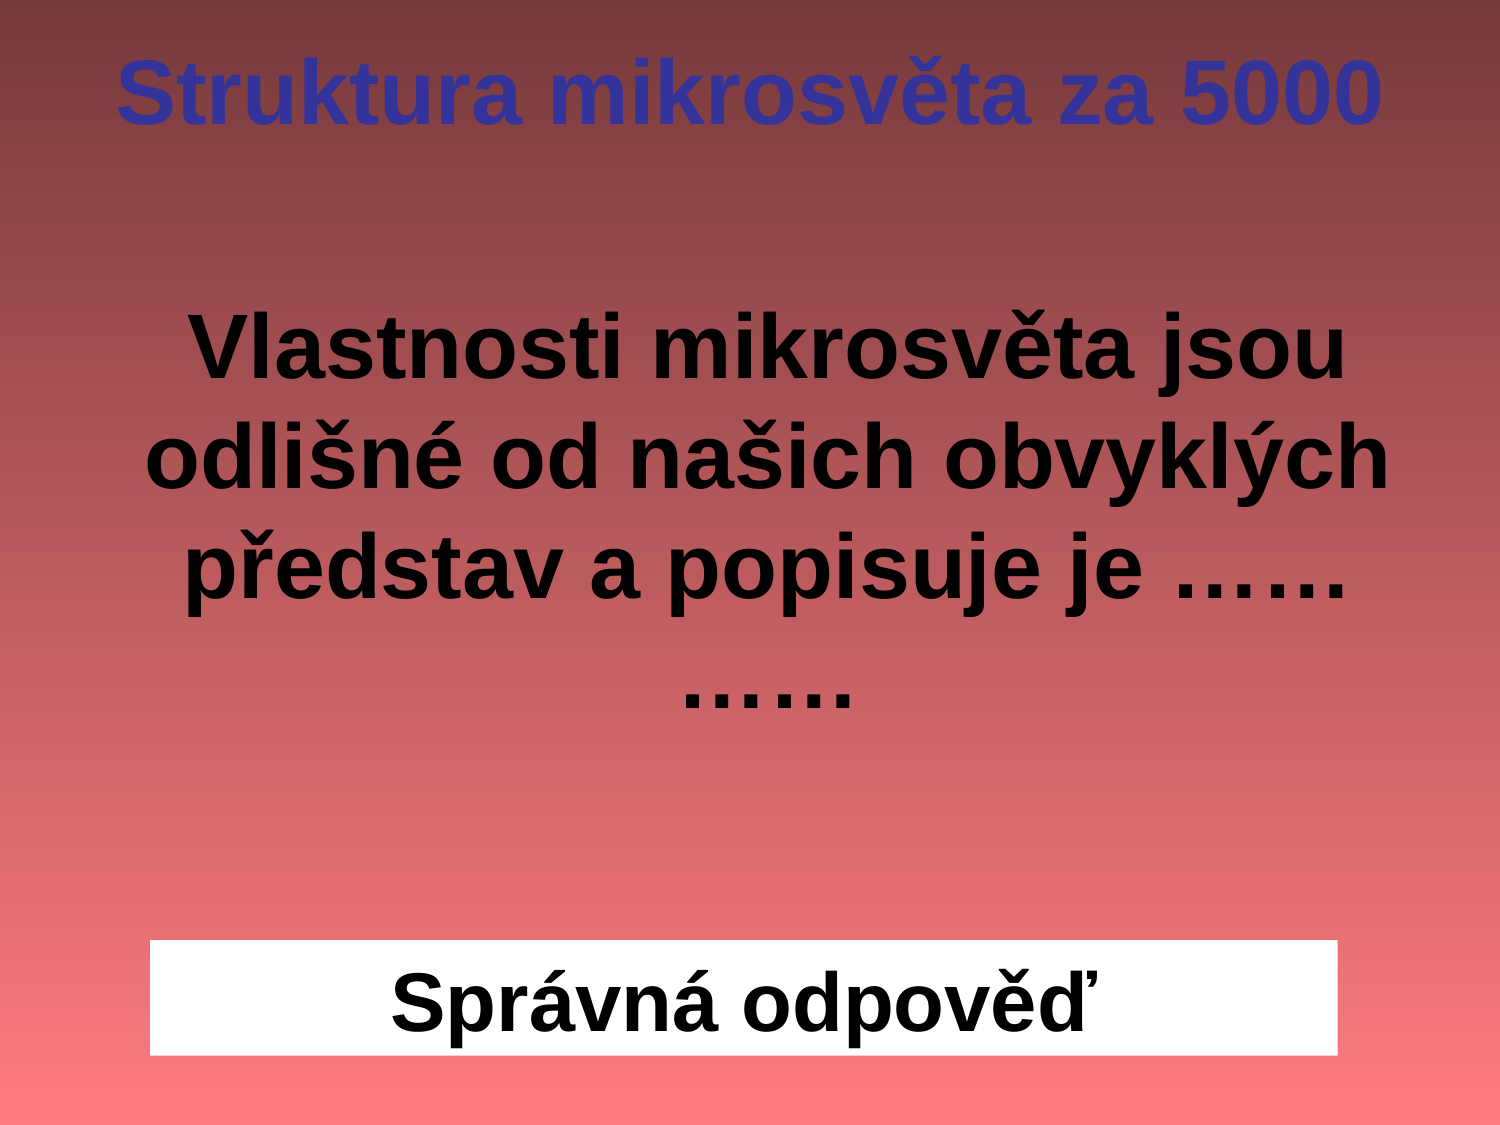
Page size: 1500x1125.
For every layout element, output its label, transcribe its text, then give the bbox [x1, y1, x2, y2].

text_box Vlastnosti mikrosvěta jsou odlišné od našich obvyklých představ a popisuje je …… …… [112, 278, 1426, 735]
text_box Správná odpověď [150, 940, 1338, 1056]
text_box Struktura mikrosvěta za 5000 [0, 24, 1500, 151]
